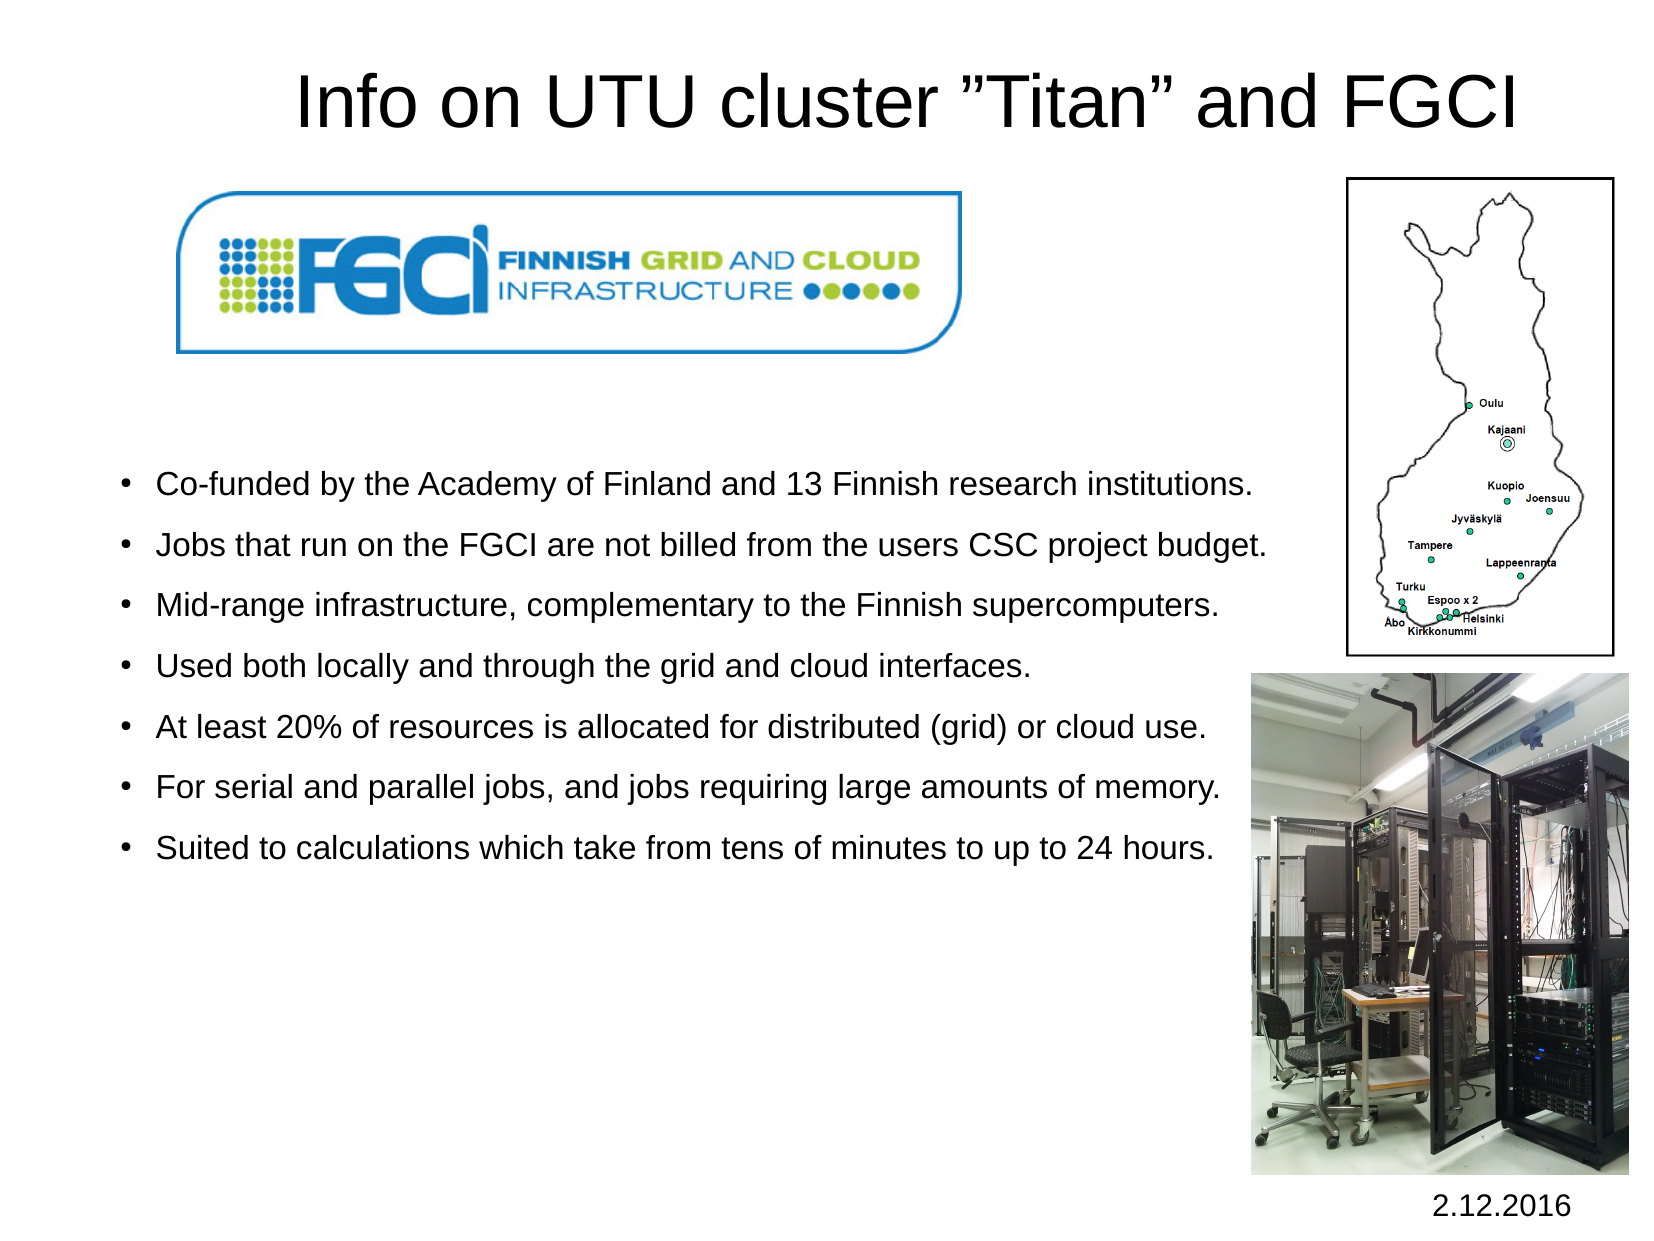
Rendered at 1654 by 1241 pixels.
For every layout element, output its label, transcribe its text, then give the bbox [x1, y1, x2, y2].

picture [1251, 673, 1629, 1176]
subtitle Co-funded by the Academy of Finland and 13 Finnish research institutions. Jobs that run on the FGCI are not billed from the users CSC project budget. Mid-range infrastructure, complementary to the Finnish supercomputers. Used both locally and through the grid and cloud interfaces. At least 20% of resources is allocated for distributed (grid) or cloud use. For serial and parallel jobs, and jobs requiring large amounts of memory. Suited to calculations which take from tens of minutes to up to 24 hours. [82, 354, 1289, 945]
picture [1342, 173, 1619, 662]
text_box 2.12.2016 [1417, 1181, 1630, 1231]
title Info on UTU cluster ”Titan” and FGCI [163, 59, 1653, 144]
picture [163, 176, 971, 364]
